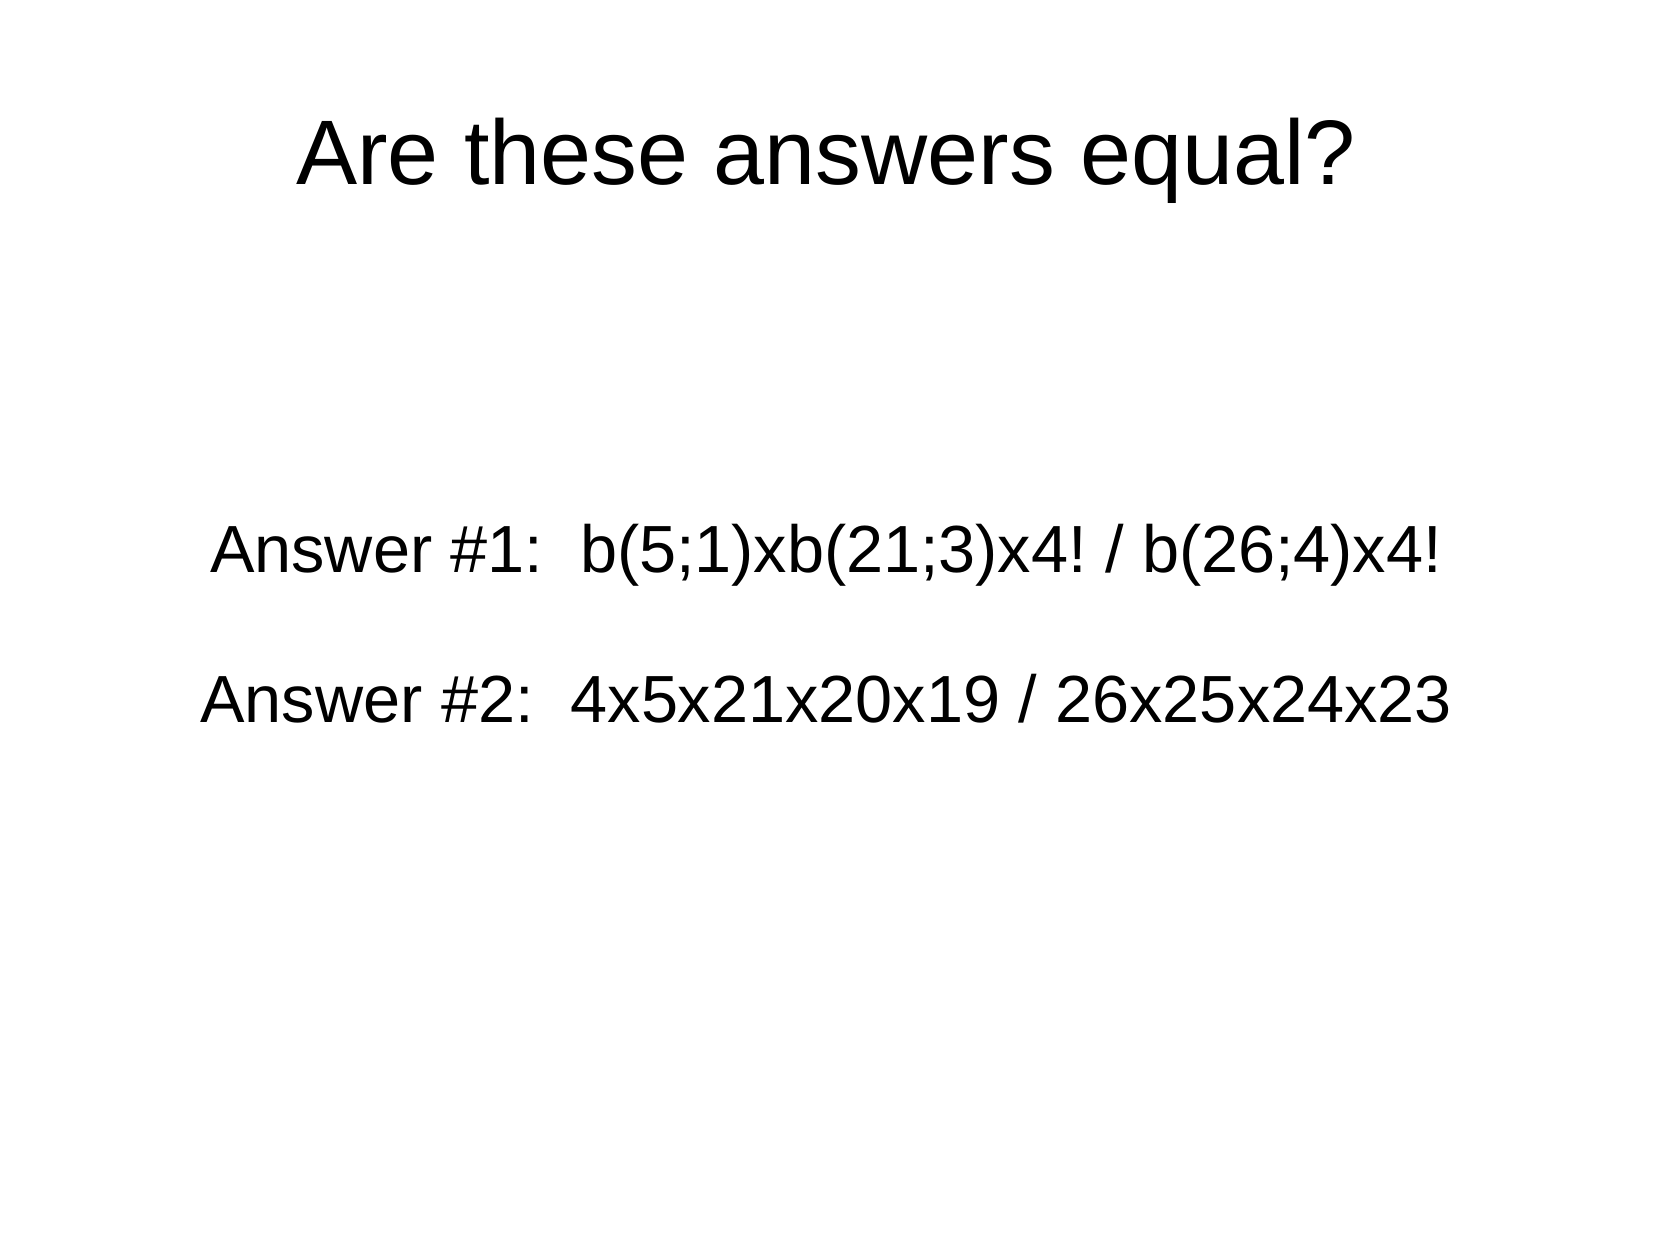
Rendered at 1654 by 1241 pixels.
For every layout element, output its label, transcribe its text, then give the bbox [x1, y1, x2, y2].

title Are these answers equal? [82, 56, 1571, 250]
subtitle Answer #1: b(5;1)xb(21;3)x4! / b(26;4)x4! Answer #2: 4x5x21x20x19 / 26x25x24x23 [82, 297, 1571, 1102]
